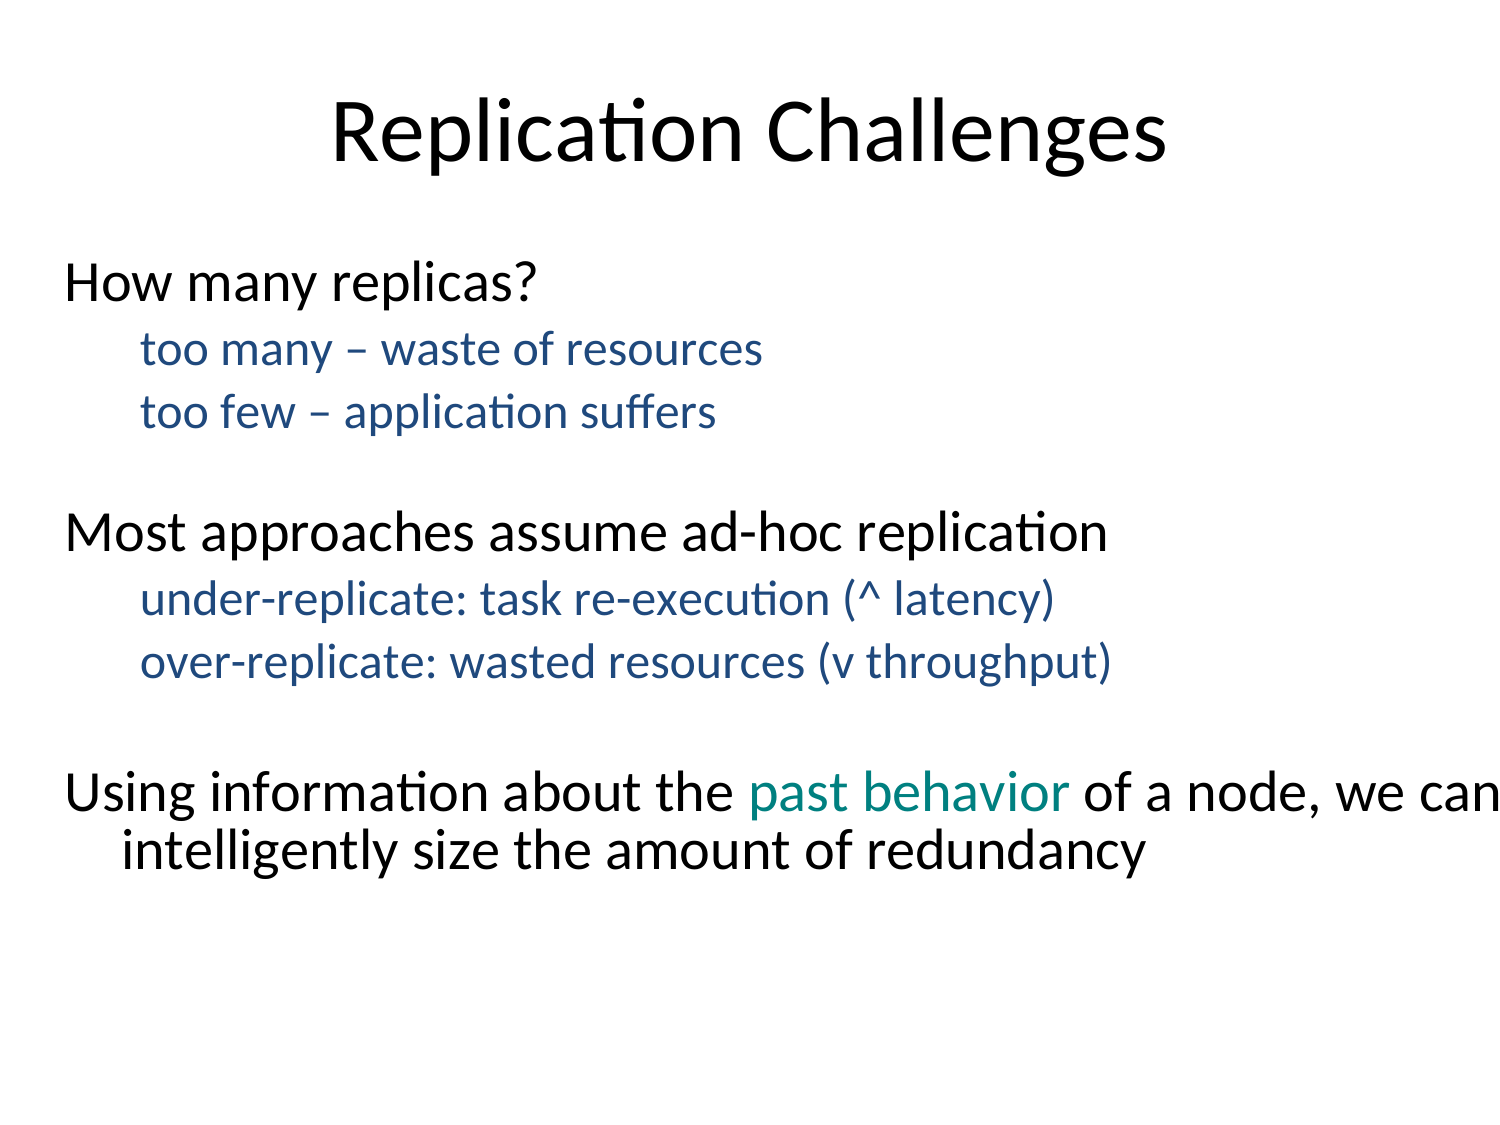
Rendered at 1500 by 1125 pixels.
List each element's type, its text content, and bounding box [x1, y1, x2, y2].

list How many replicas? too many – waste of resources too few – application suffers Most approaches assume ad-hoc replication under-replicate: task re-execution (^ latency) over-replicate: wasted resources (v throughput) Using information about the past behavior of a node, we can intelligently size the amount of redundancy [50, 249, 1500, 1082]
title Replication Challenges [75, 45, 1426, 233]
